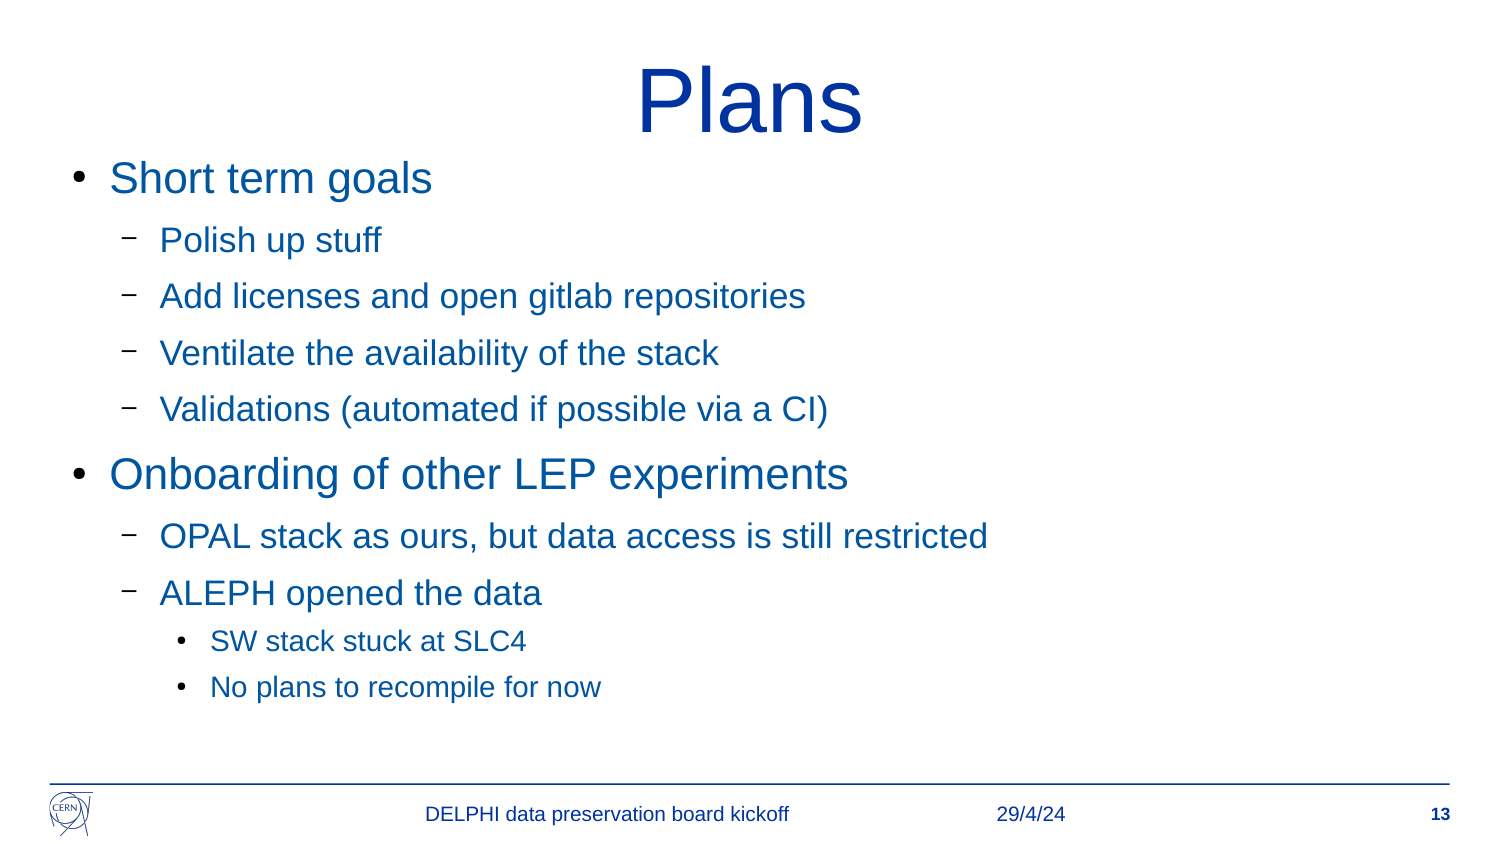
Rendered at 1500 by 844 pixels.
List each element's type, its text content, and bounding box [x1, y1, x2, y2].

list Short term goals Polish up stuff Add licenses and open gitlab repositories Ventilate the availability of the stack Validations (automated if possible via a CI) Onboarding of other LEP experiments OPAL stack as ours, but data access is still restricted ALEPH opened the data SW stack stuck at SLC4 No plans to recompile for now [59, 153, 1409, 709]
title Plans [75, 11, 1425, 190]
